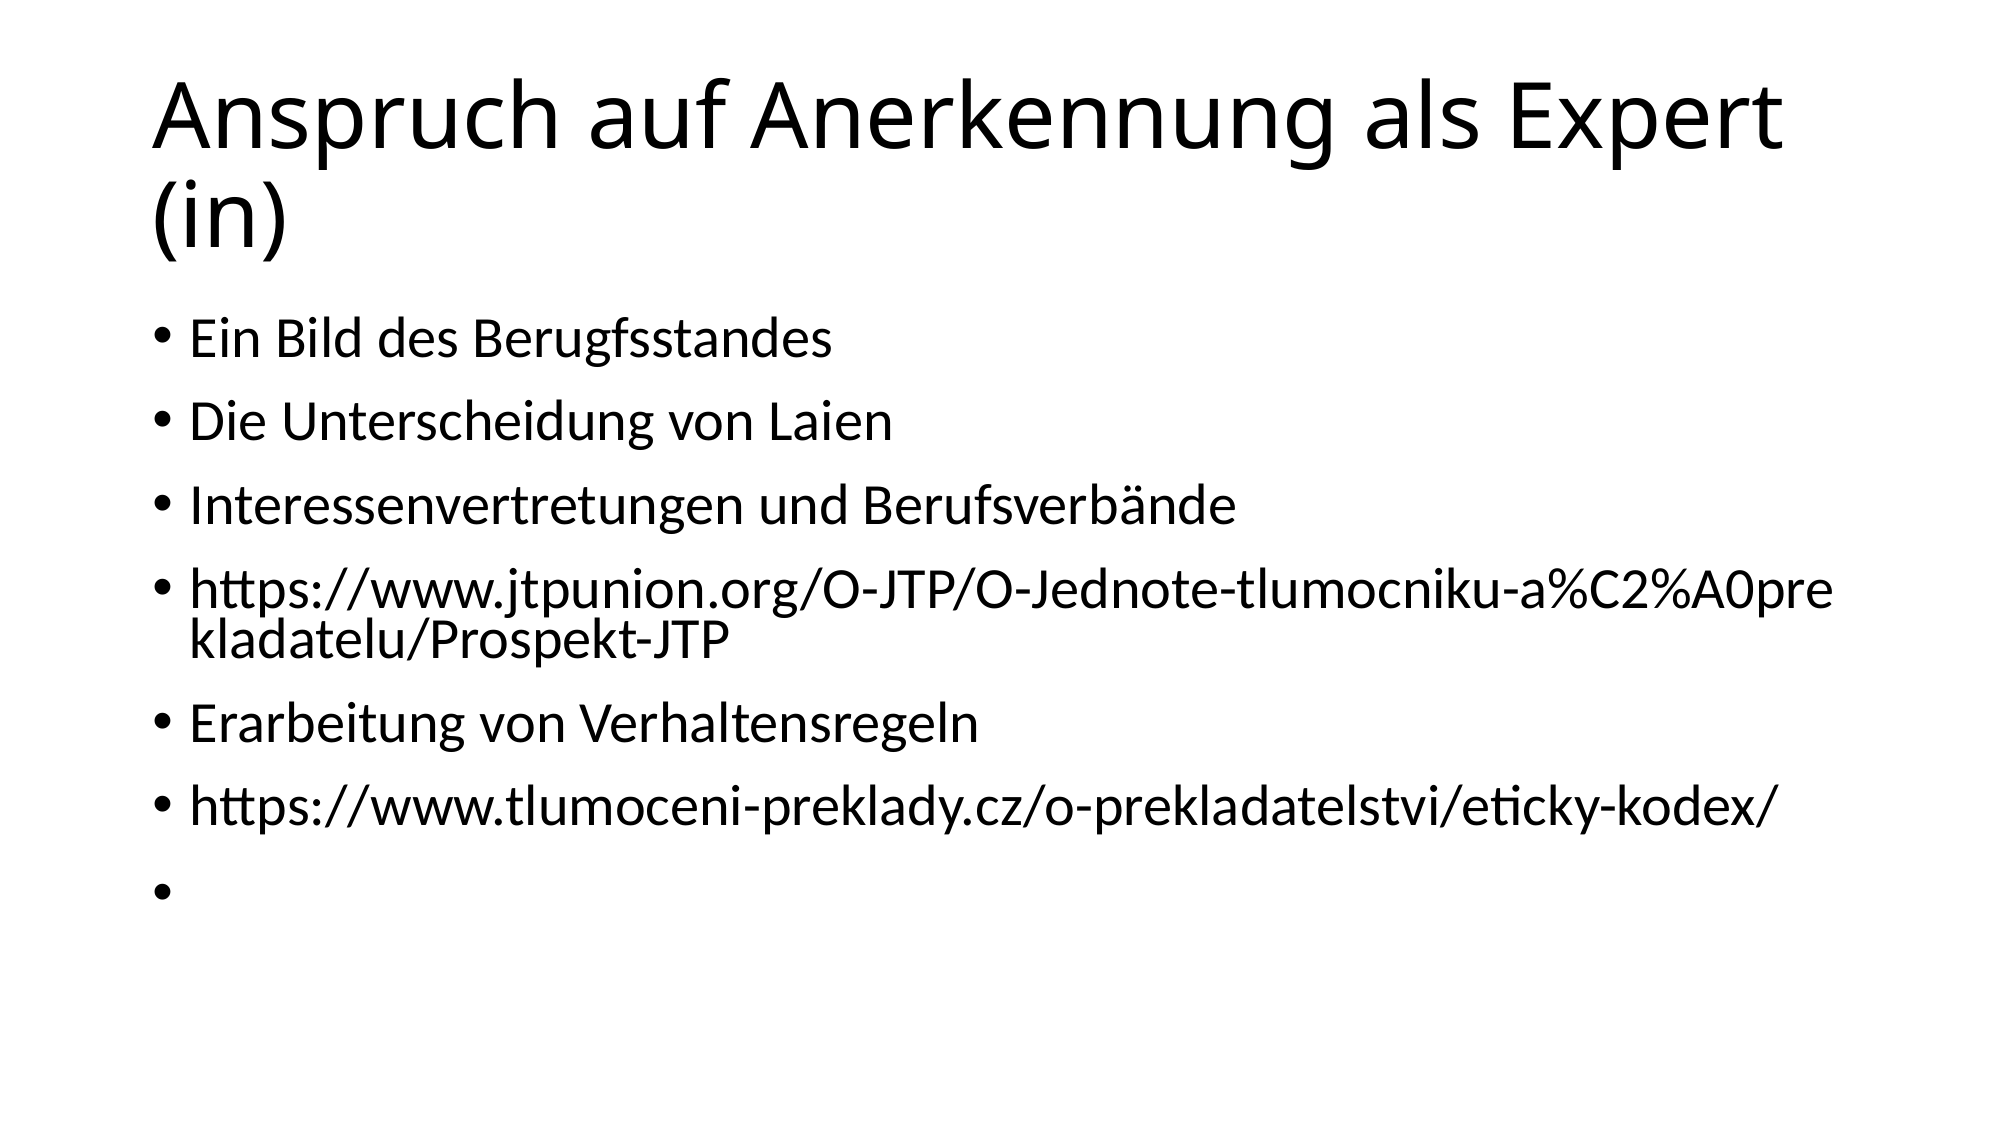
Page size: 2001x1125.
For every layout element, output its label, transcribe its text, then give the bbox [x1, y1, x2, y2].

title Anspruch auf Anerkennung als Expert (in) [137, 59, 1863, 278]
list Ein Bild des Berugfsstandes Die Unterscheidung von Laien Interessenvertretungen und Berufsverbände https://www.jtpunion.org/O-JTP/O-Jednote-tlumocniku-a%C2%A0prekladatelu/Prospekt-JTP Erarbeitung von Verhaltensregeln https://www.tlumoceni-preklady.cz/o-prekladatelstvi/eticky-kodex/ [137, 299, 1863, 1014]
